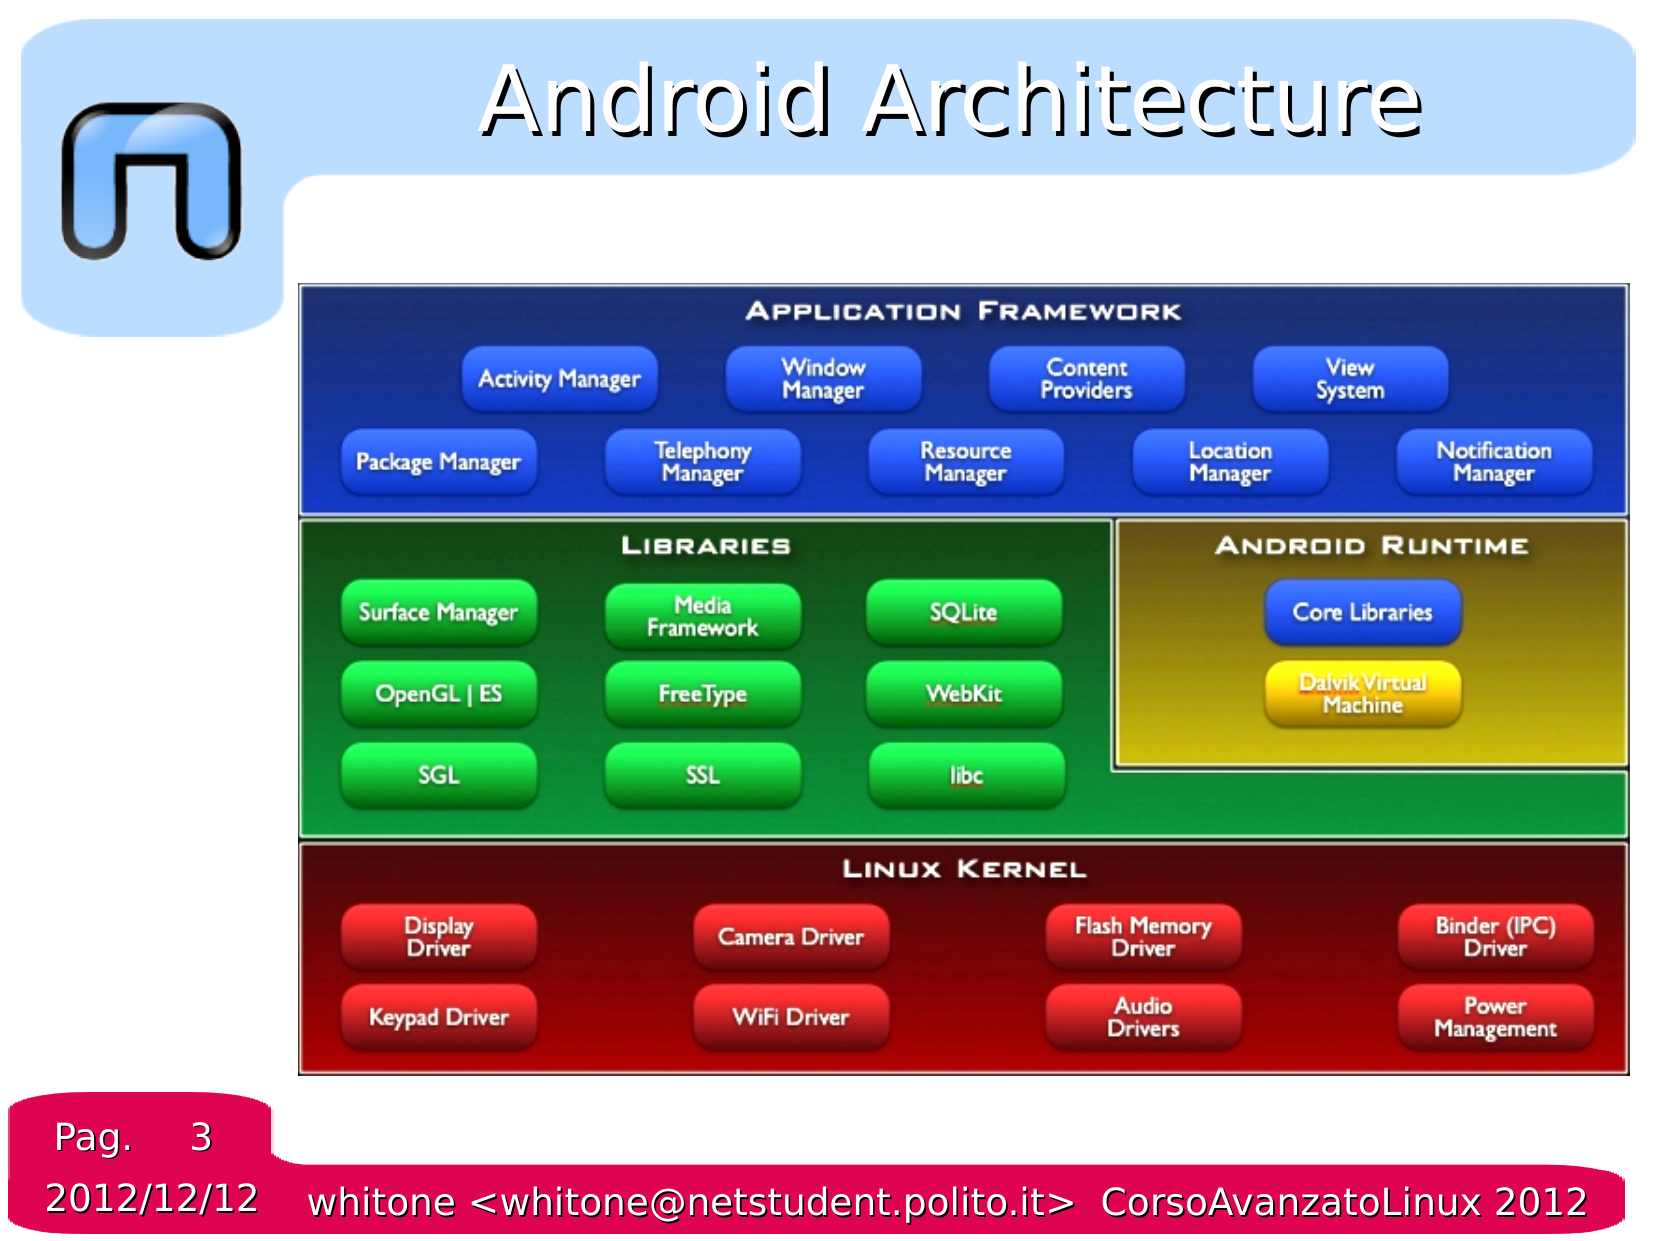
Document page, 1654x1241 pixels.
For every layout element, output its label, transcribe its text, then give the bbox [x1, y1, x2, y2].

text_box Pag. <numero> [27, 1108, 413, 1168]
text_box whitone <whitone@netstudent.polito.it> CorsoAvanzatoLinux 2012 [292, 1173, 1604, 1241]
picture [8, 1092, 1625, 1234]
picture [0, 19, 1636, 1076]
text_box 2012/12/12 [29, 1169, 284, 1241]
subtitle [295, 206, 1625, 1123]
title Android Architecture [265, 3, 1636, 197]
